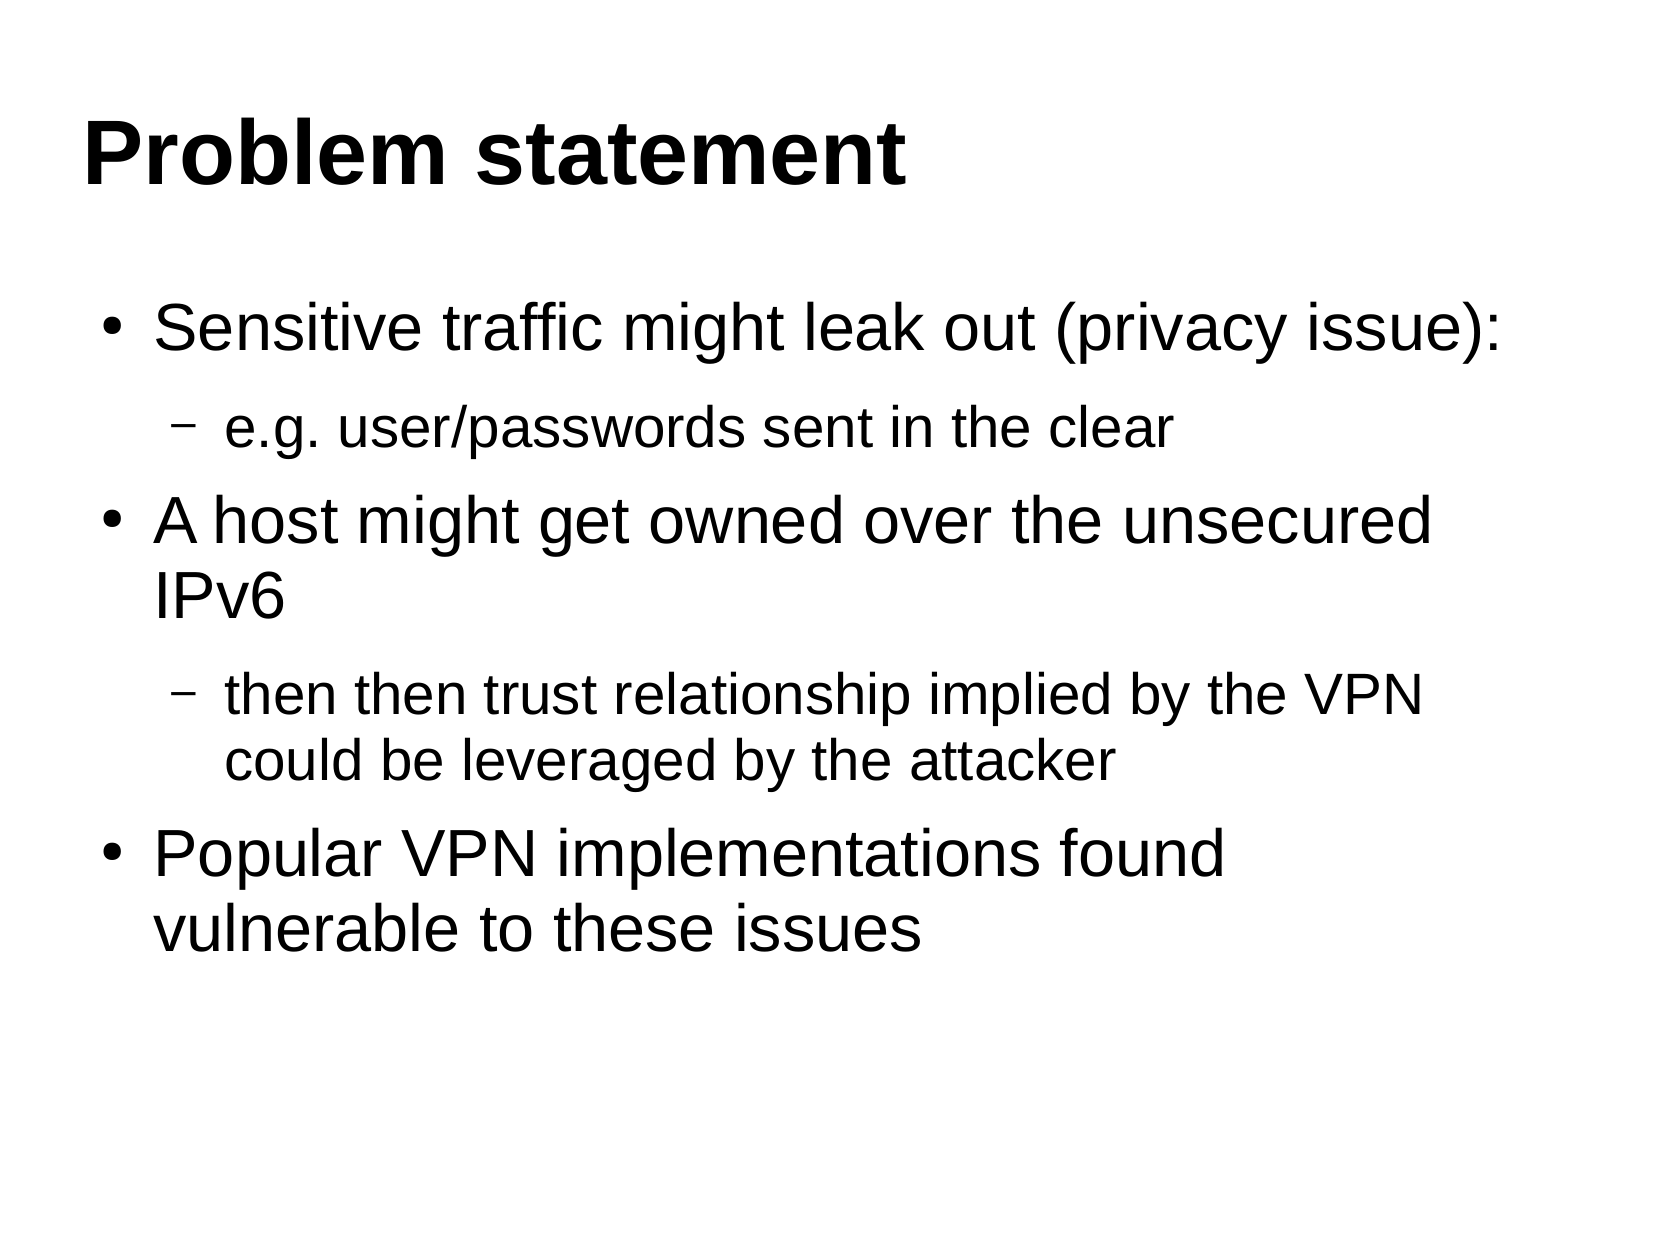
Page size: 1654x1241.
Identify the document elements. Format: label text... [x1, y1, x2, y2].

list Sensitive traffic might leak out (privacy issue): e.g. user/passwords sent in the clear A host might get owned over the unsecured IPv6 then then trust relationship implied by the VPN could be leveraged by the attacker Popular VPN implementations found vulnerable to these issues [82, 290, 1538, 1010]
title Problem statement [82, 49, 1571, 257]
